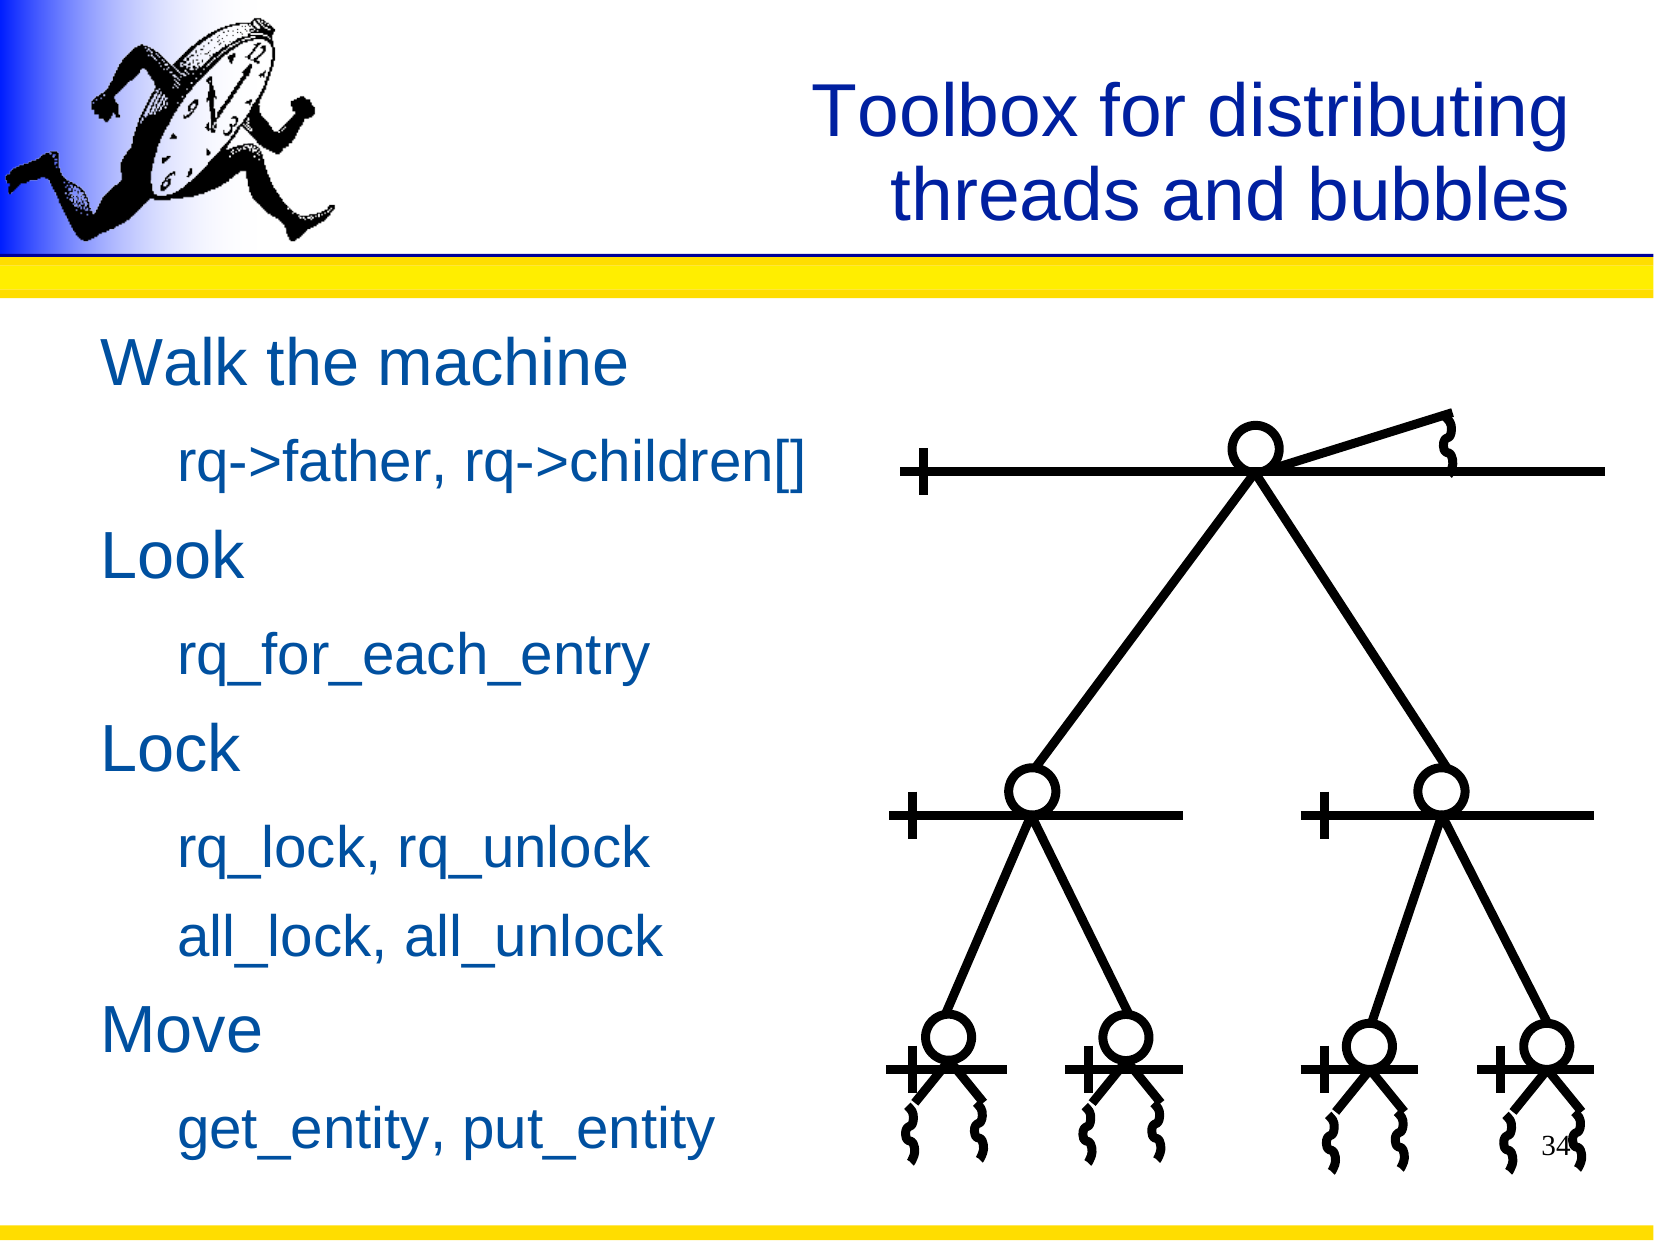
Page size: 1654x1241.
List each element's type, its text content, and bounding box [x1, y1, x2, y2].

picture [4, 9, 343, 253]
title Toolbox for distributing threads and bubbles [372, 49, 1571, 257]
list Walk the machine rq->father, rq->children[] Look rq_for_each_entry Lock rq_lock, rq_unlock all_lock, all_unlock Move get_entity, put_entity [82, 324, 869, 1182]
